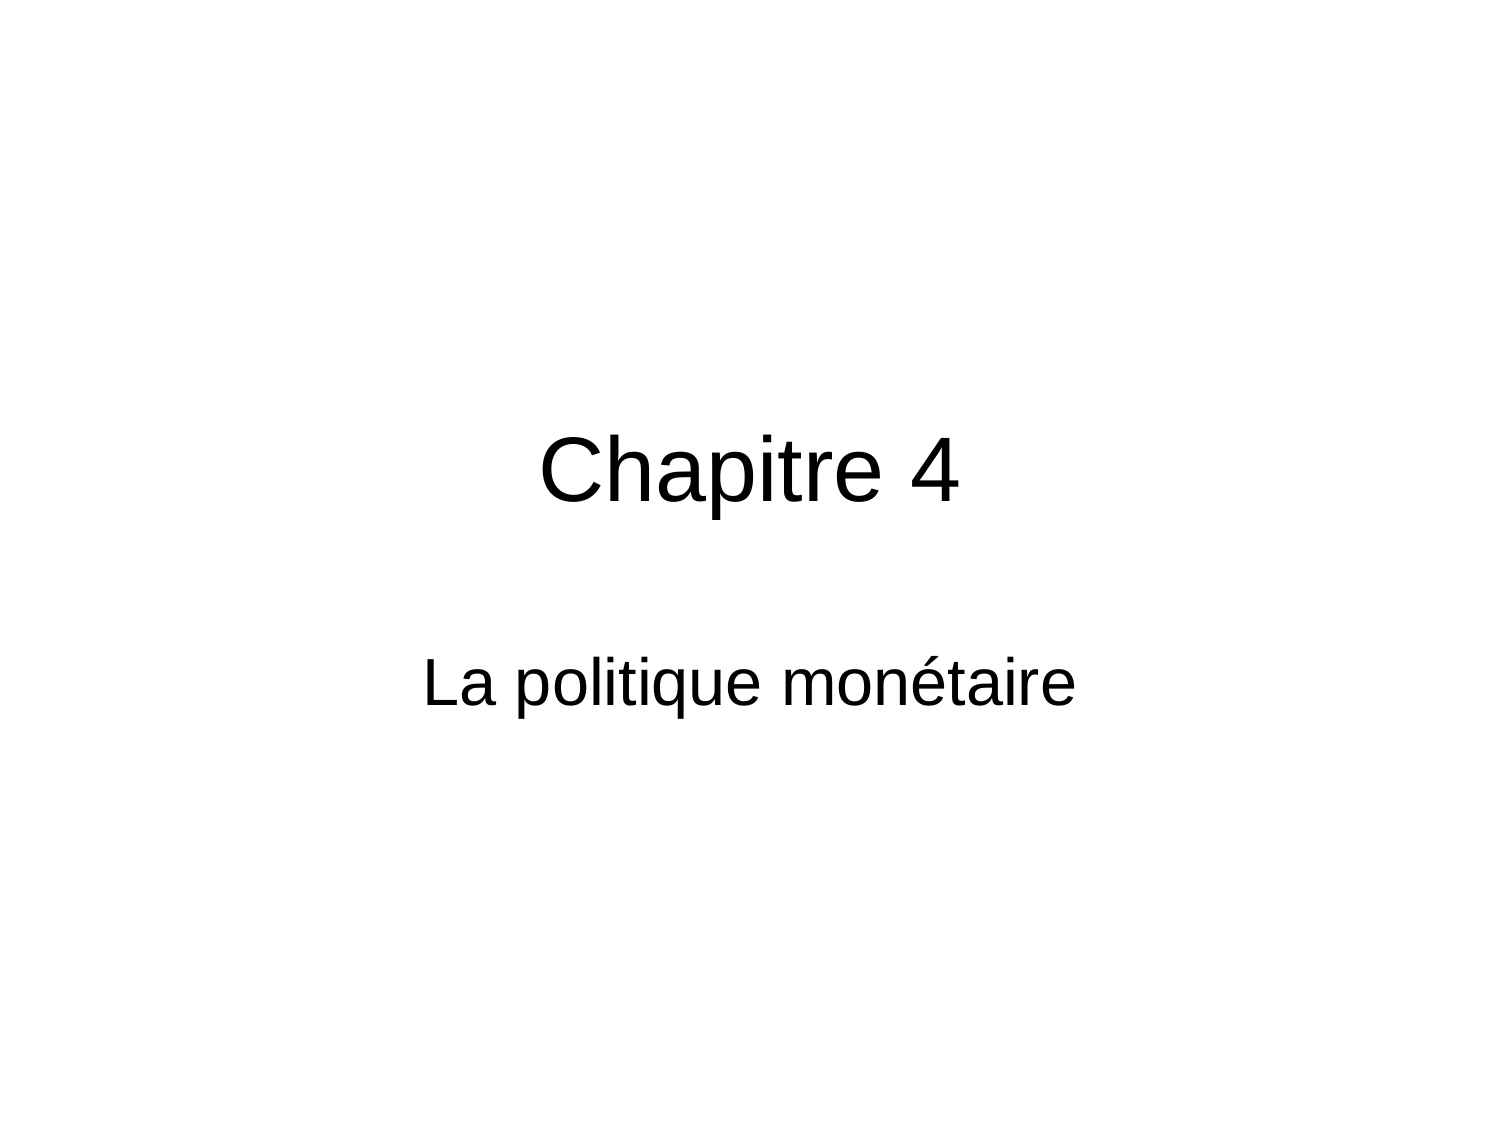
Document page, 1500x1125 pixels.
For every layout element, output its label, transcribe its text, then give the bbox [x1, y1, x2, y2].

subtitle La politique monétaire [225, 637, 1276, 926]
title Chapitre 4 [112, 349, 1388, 591]
